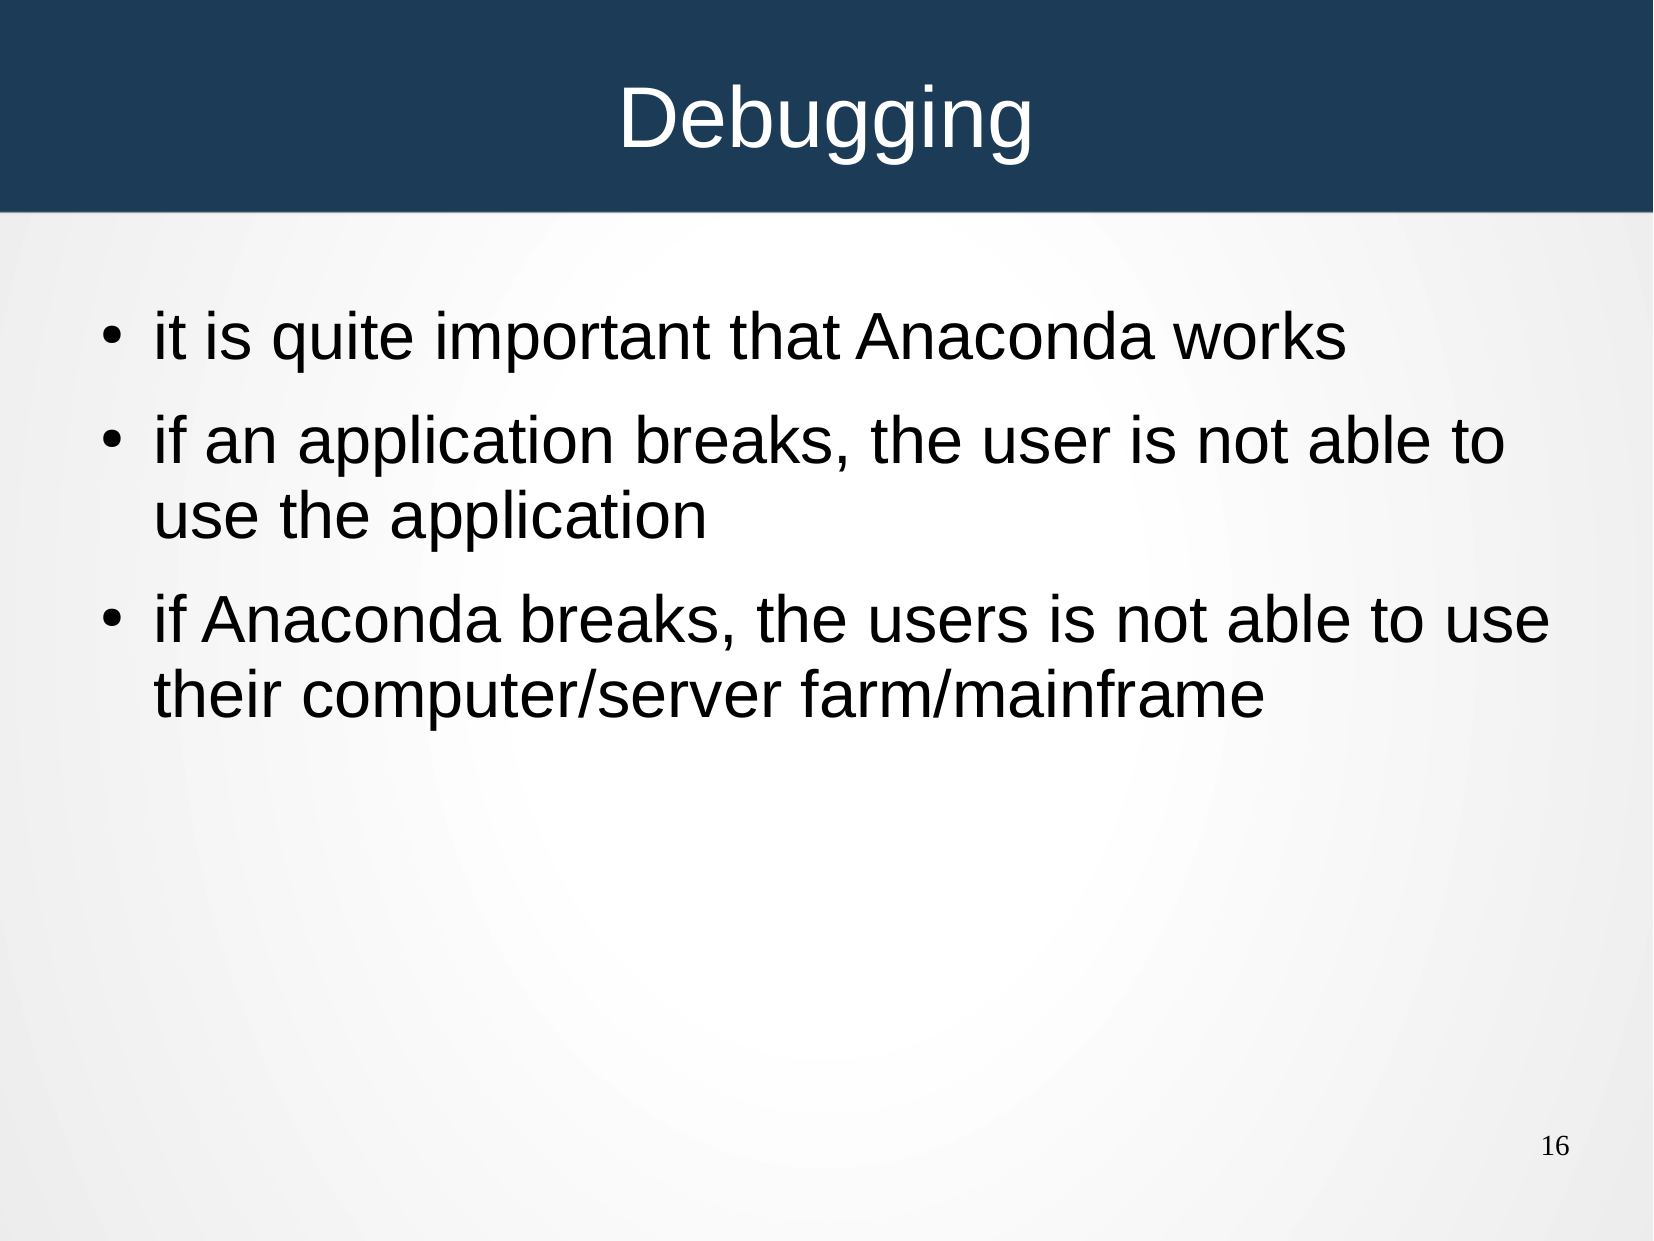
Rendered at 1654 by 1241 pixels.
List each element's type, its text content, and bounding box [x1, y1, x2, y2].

list it is quite important that Anaconda works if an application breaks, the user is not able to use the application if Anaconda breaks, the users is not able to use their computer/server farm/mainframe [82, 299, 1571, 1019]
title Debugging [82, 47, 1571, 189]
picture [0, 0, 1653, 1241]
